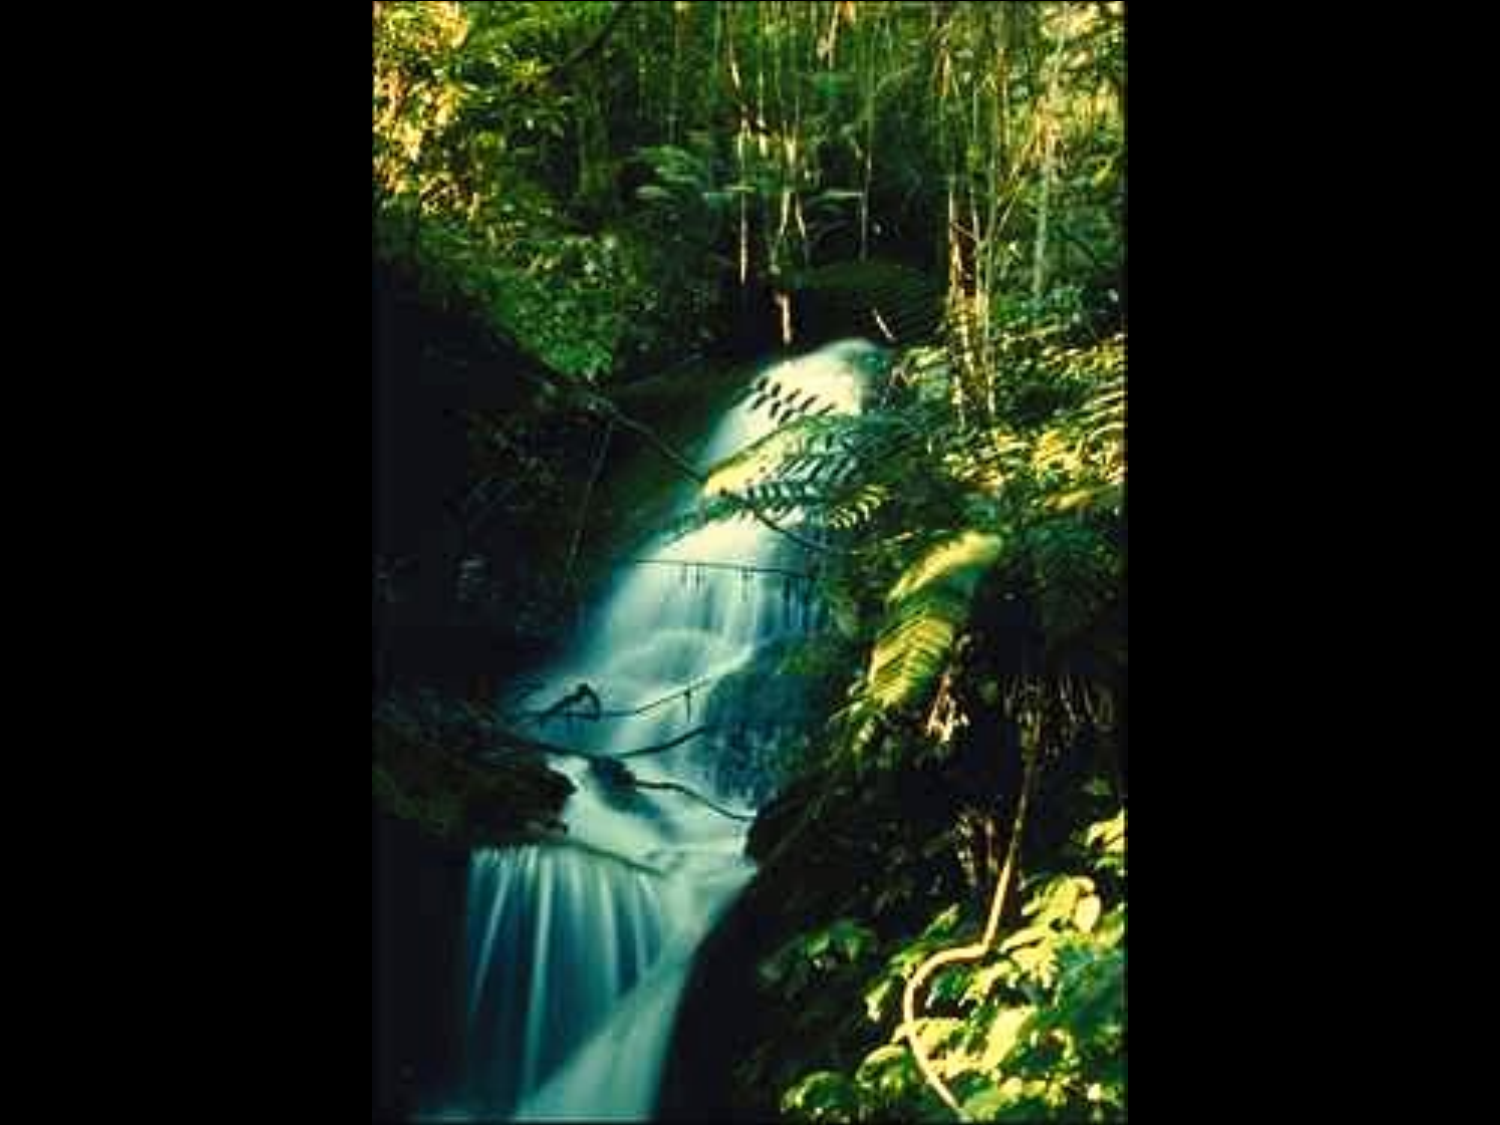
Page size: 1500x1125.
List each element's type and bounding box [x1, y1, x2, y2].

picture [372, 1, 1128, 1125]
